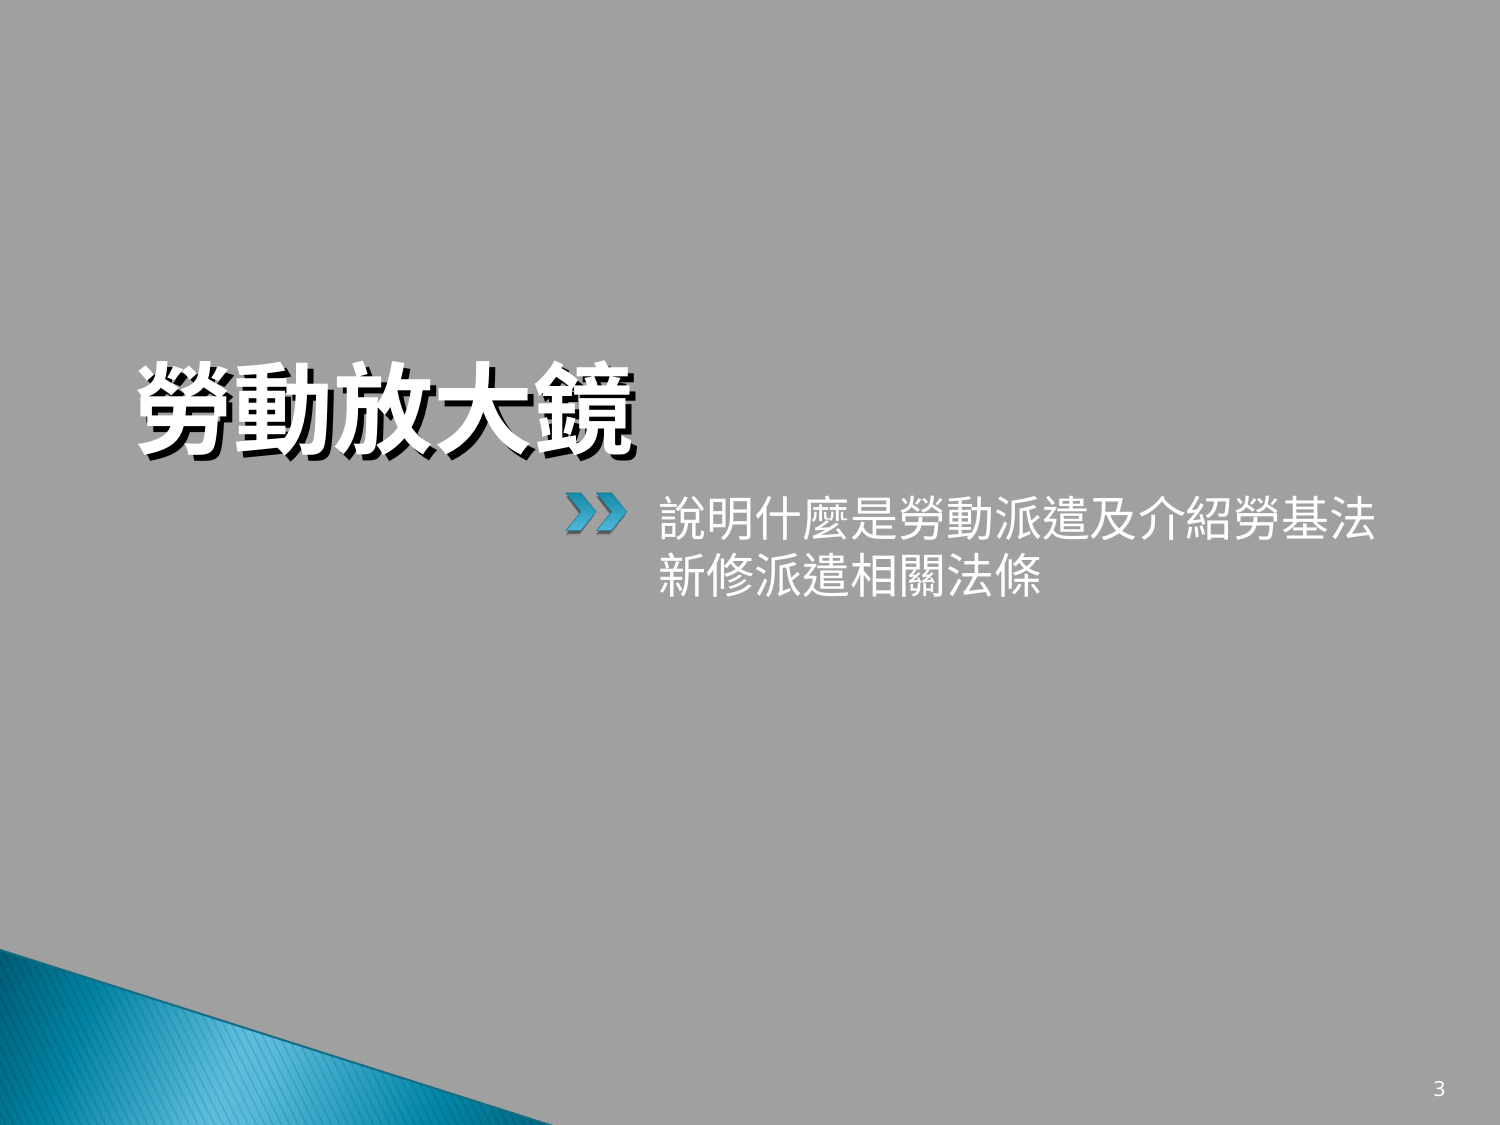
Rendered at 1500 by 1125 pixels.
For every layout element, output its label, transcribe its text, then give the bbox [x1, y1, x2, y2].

title 勞動放大鏡 [118, 173, 1394, 474]
text_box [1418, 1051, 1479, 1112]
list 說明什麼是勞動派遣及介紹勞基法新修派遣相關法條 [643, 480, 1394, 720]
